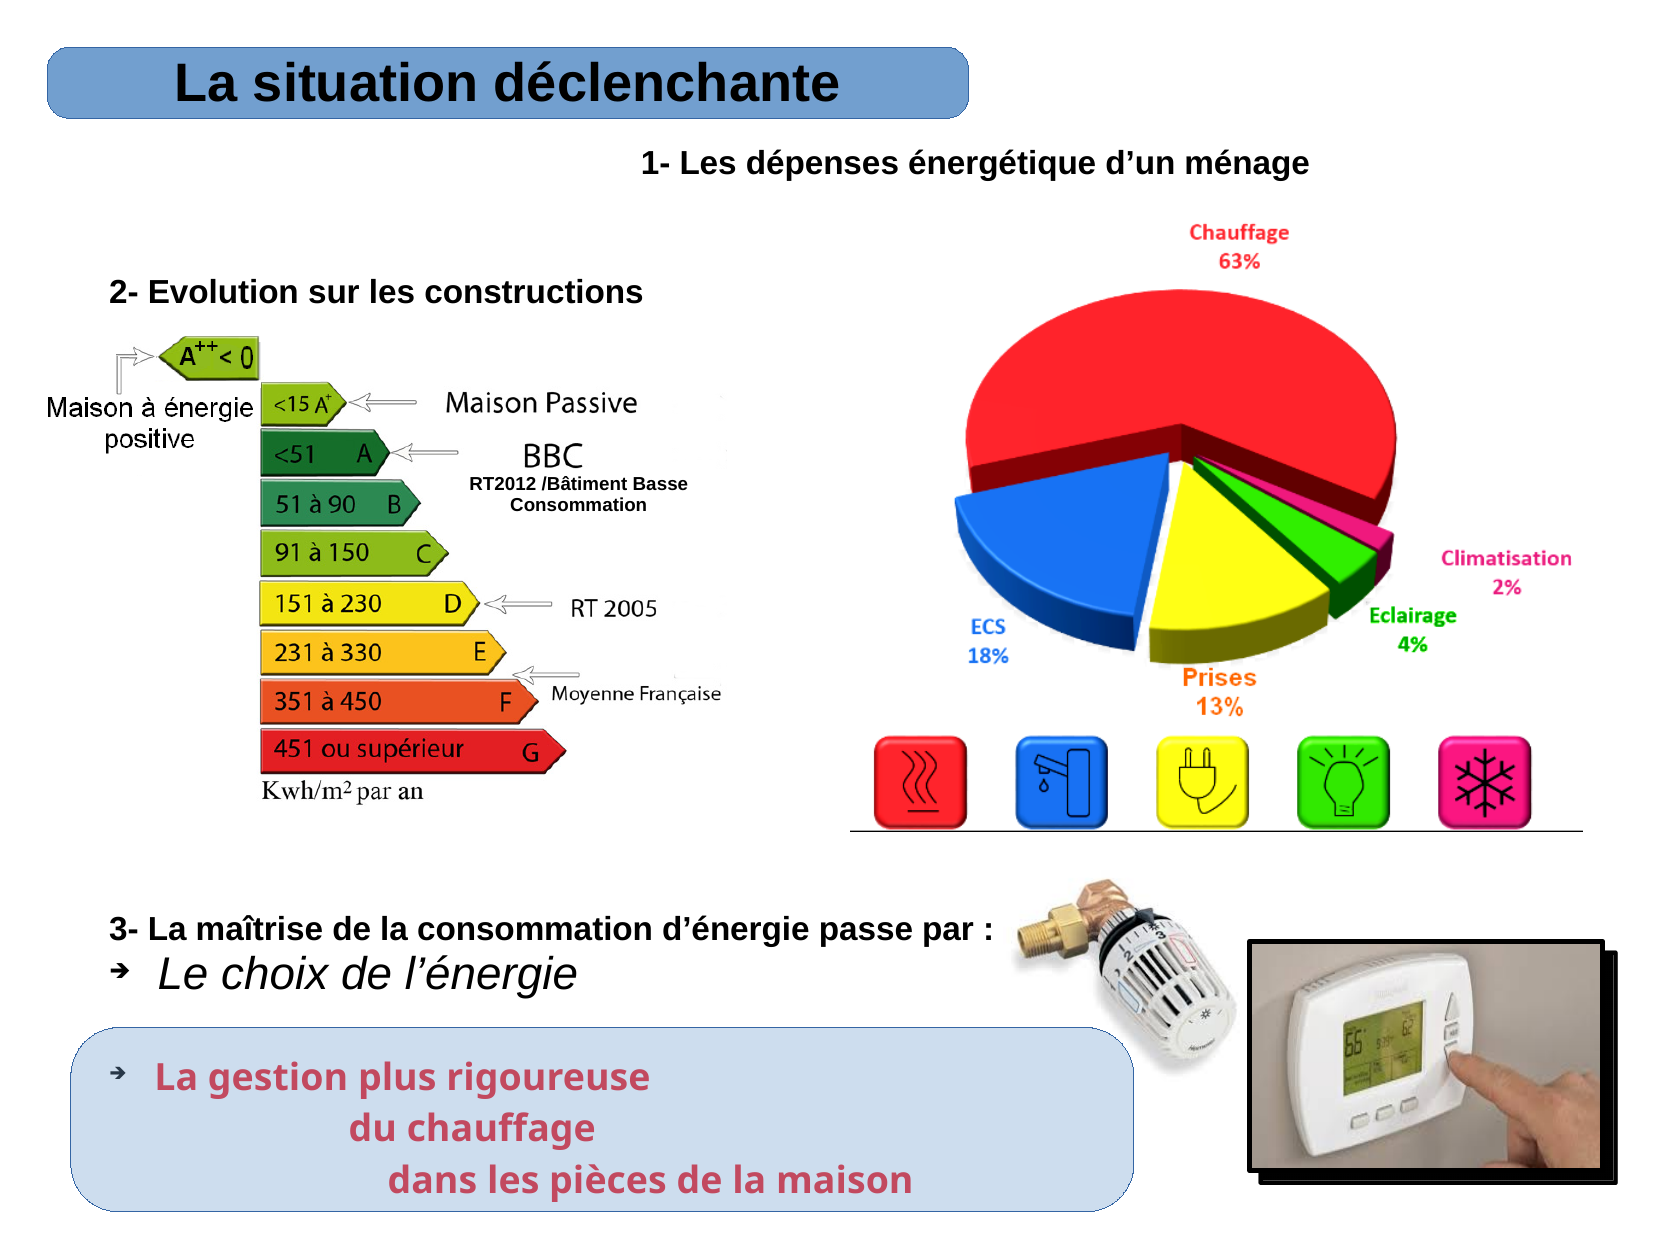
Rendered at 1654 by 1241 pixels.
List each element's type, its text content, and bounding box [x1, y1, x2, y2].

picture [44, 324, 733, 821]
text_box La situation déclenchante [47, 47, 969, 119]
picture [1003, 862, 1241, 903]
text_box 2- Evolution sur les constructions [94, 265, 697, 318]
text_box RT2012 /Bâtiment Basse Consommation [448, 466, 709, 524]
text_box [70, 1027, 1134, 1212]
text_box 3- La maîtrise de la consommation d’énergie passe par : Le choix de l’énergie La gestion plus rigoureuse du chauffage dans les pièces de la maison [94, 903, 1276, 1217]
picture [1251, 943, 1601, 1169]
picture [850, 200, 1583, 832]
text_box 1- Les dépenses énergétique d’un ménage [625, 137, 1335, 189]
